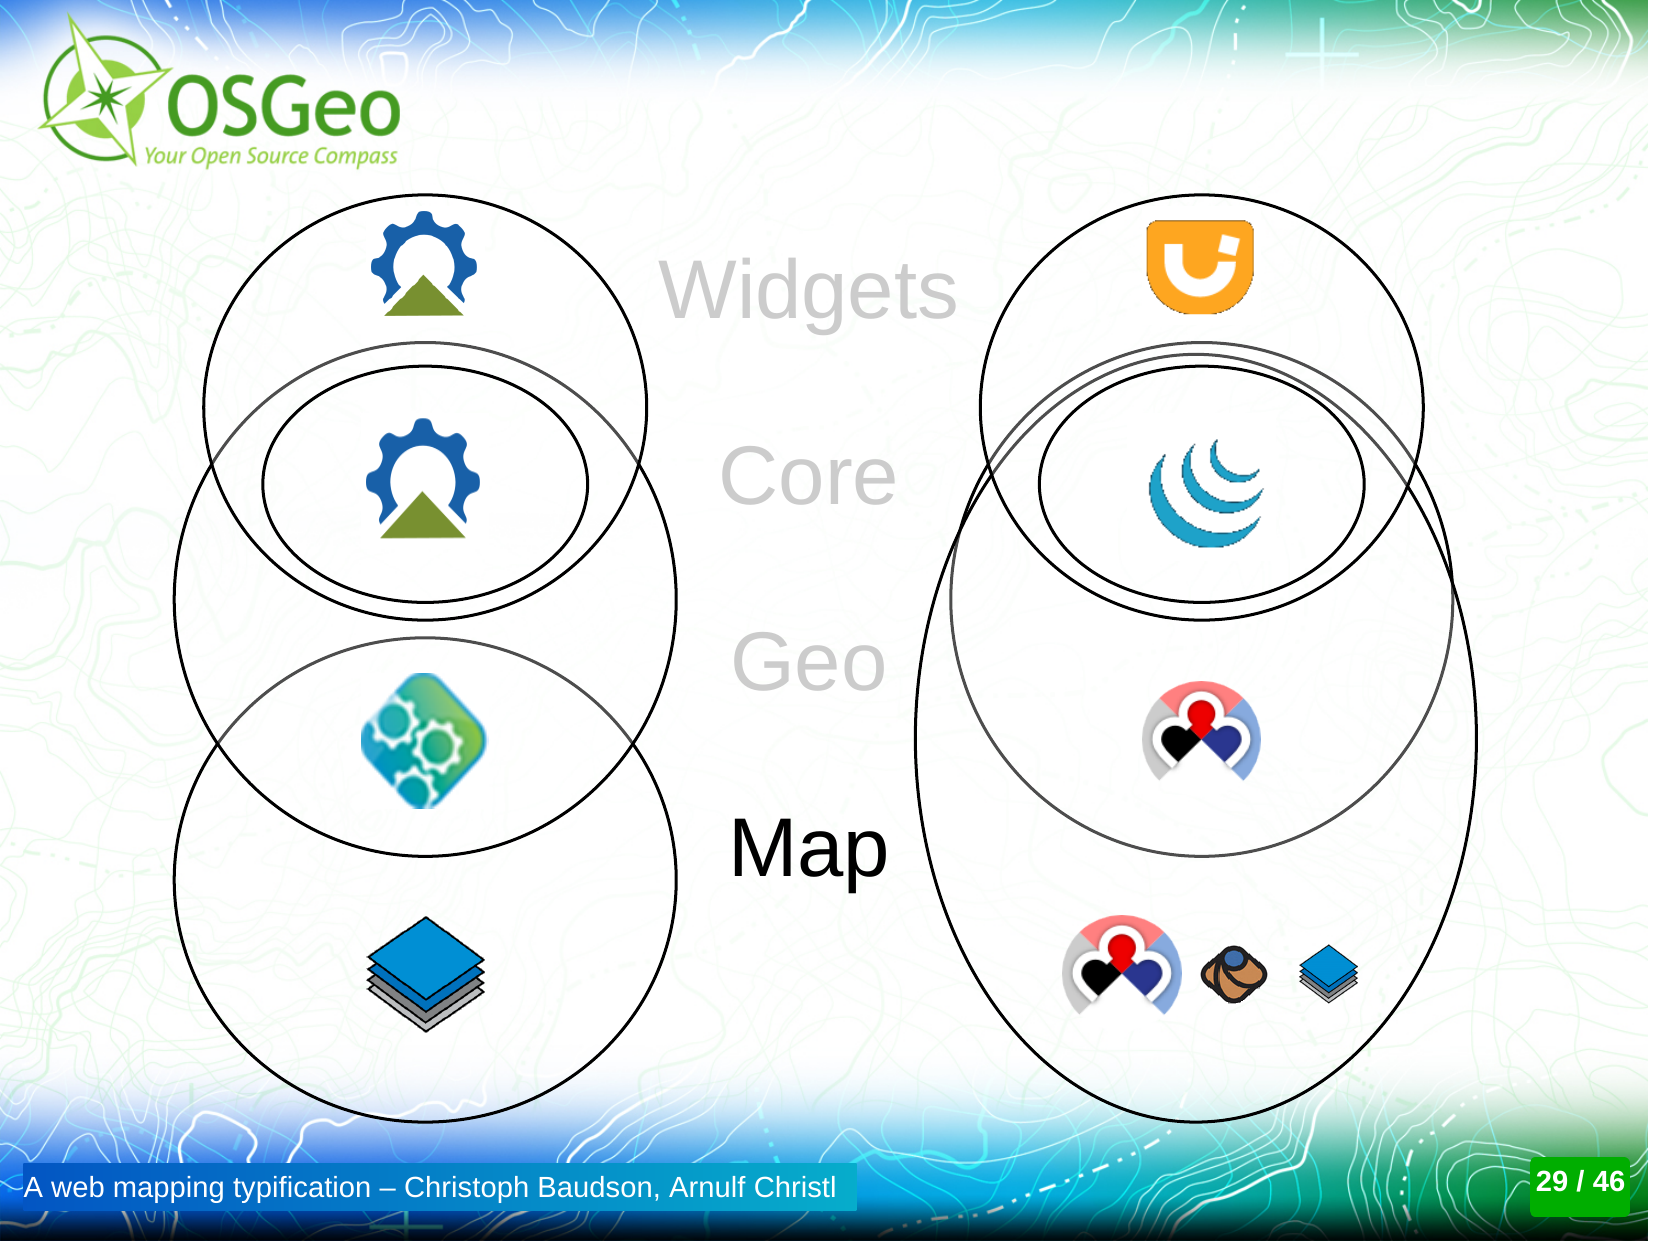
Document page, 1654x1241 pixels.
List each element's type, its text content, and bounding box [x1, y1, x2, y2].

picture [0, 0, 1648, 1241]
text_box [174, 194, 657, 1123]
text_box Widgets Core Geo Map [643, 236, 975, 974]
text_box [974, 194, 1477, 1123]
